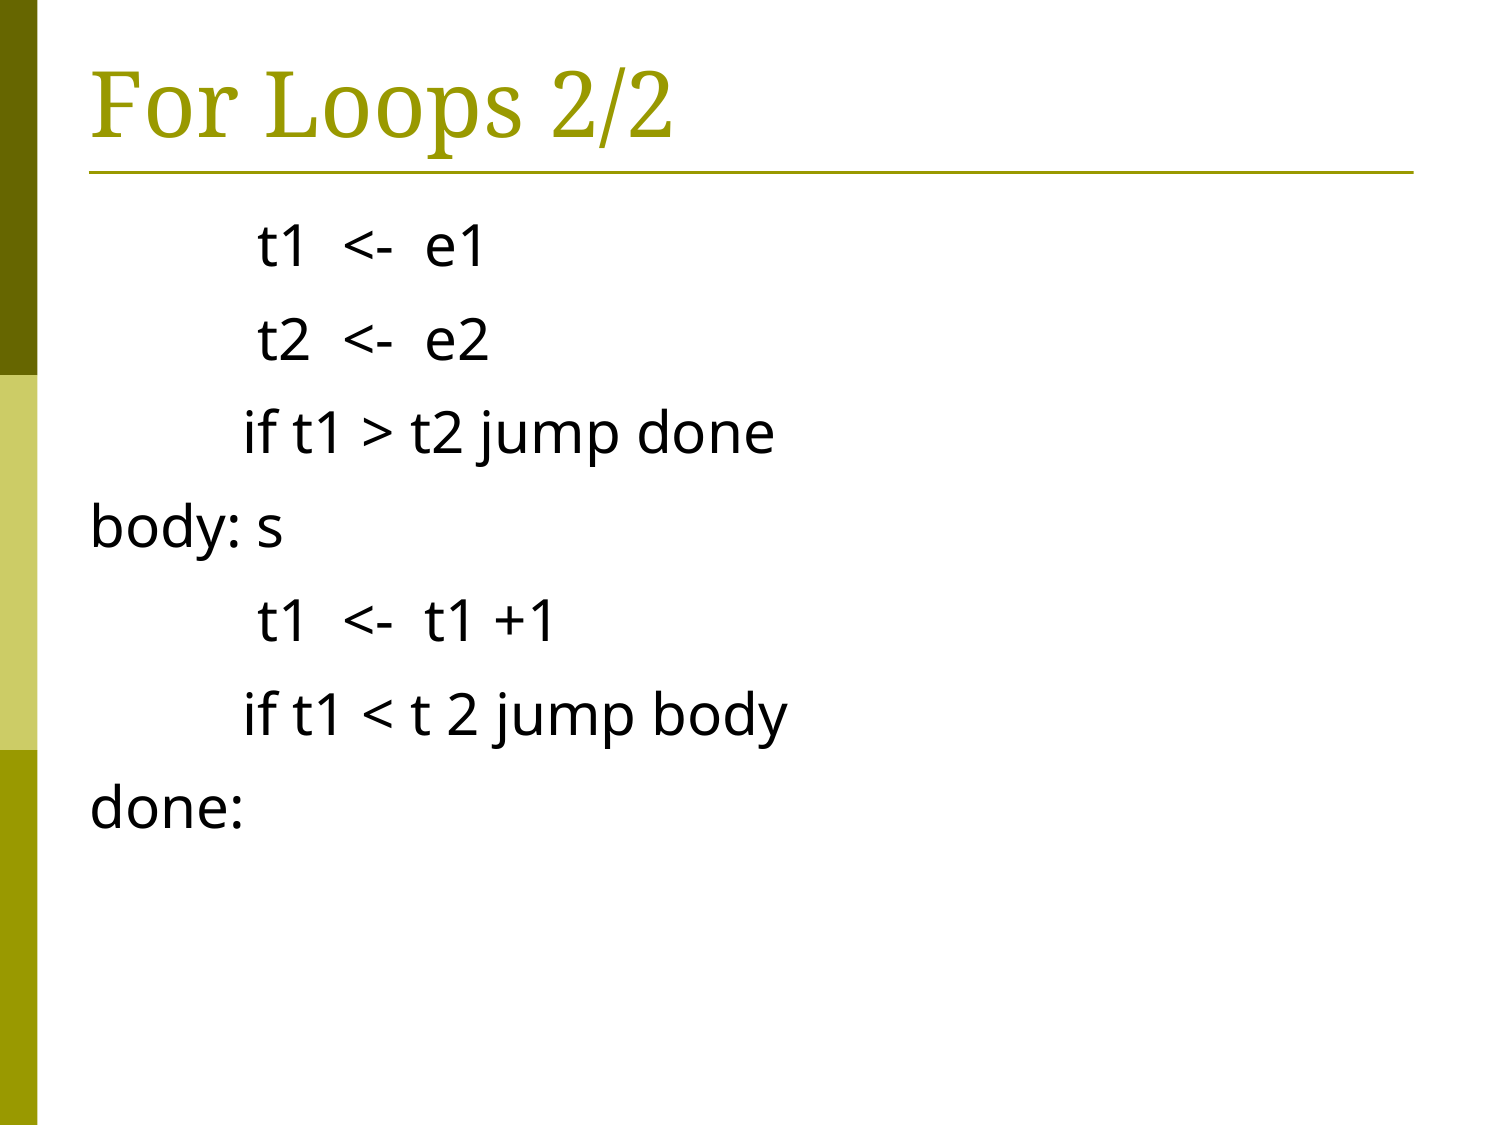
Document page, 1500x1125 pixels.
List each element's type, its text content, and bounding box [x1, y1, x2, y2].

list t1 <- e1 t2 <- e2 if t1 > t2 jump done body: s t1 <- t1 +1 if t1 < t 2 jump body done: [75, 196, 1426, 1006]
title For Loops 2/2 [75, 45, 1426, 173]
